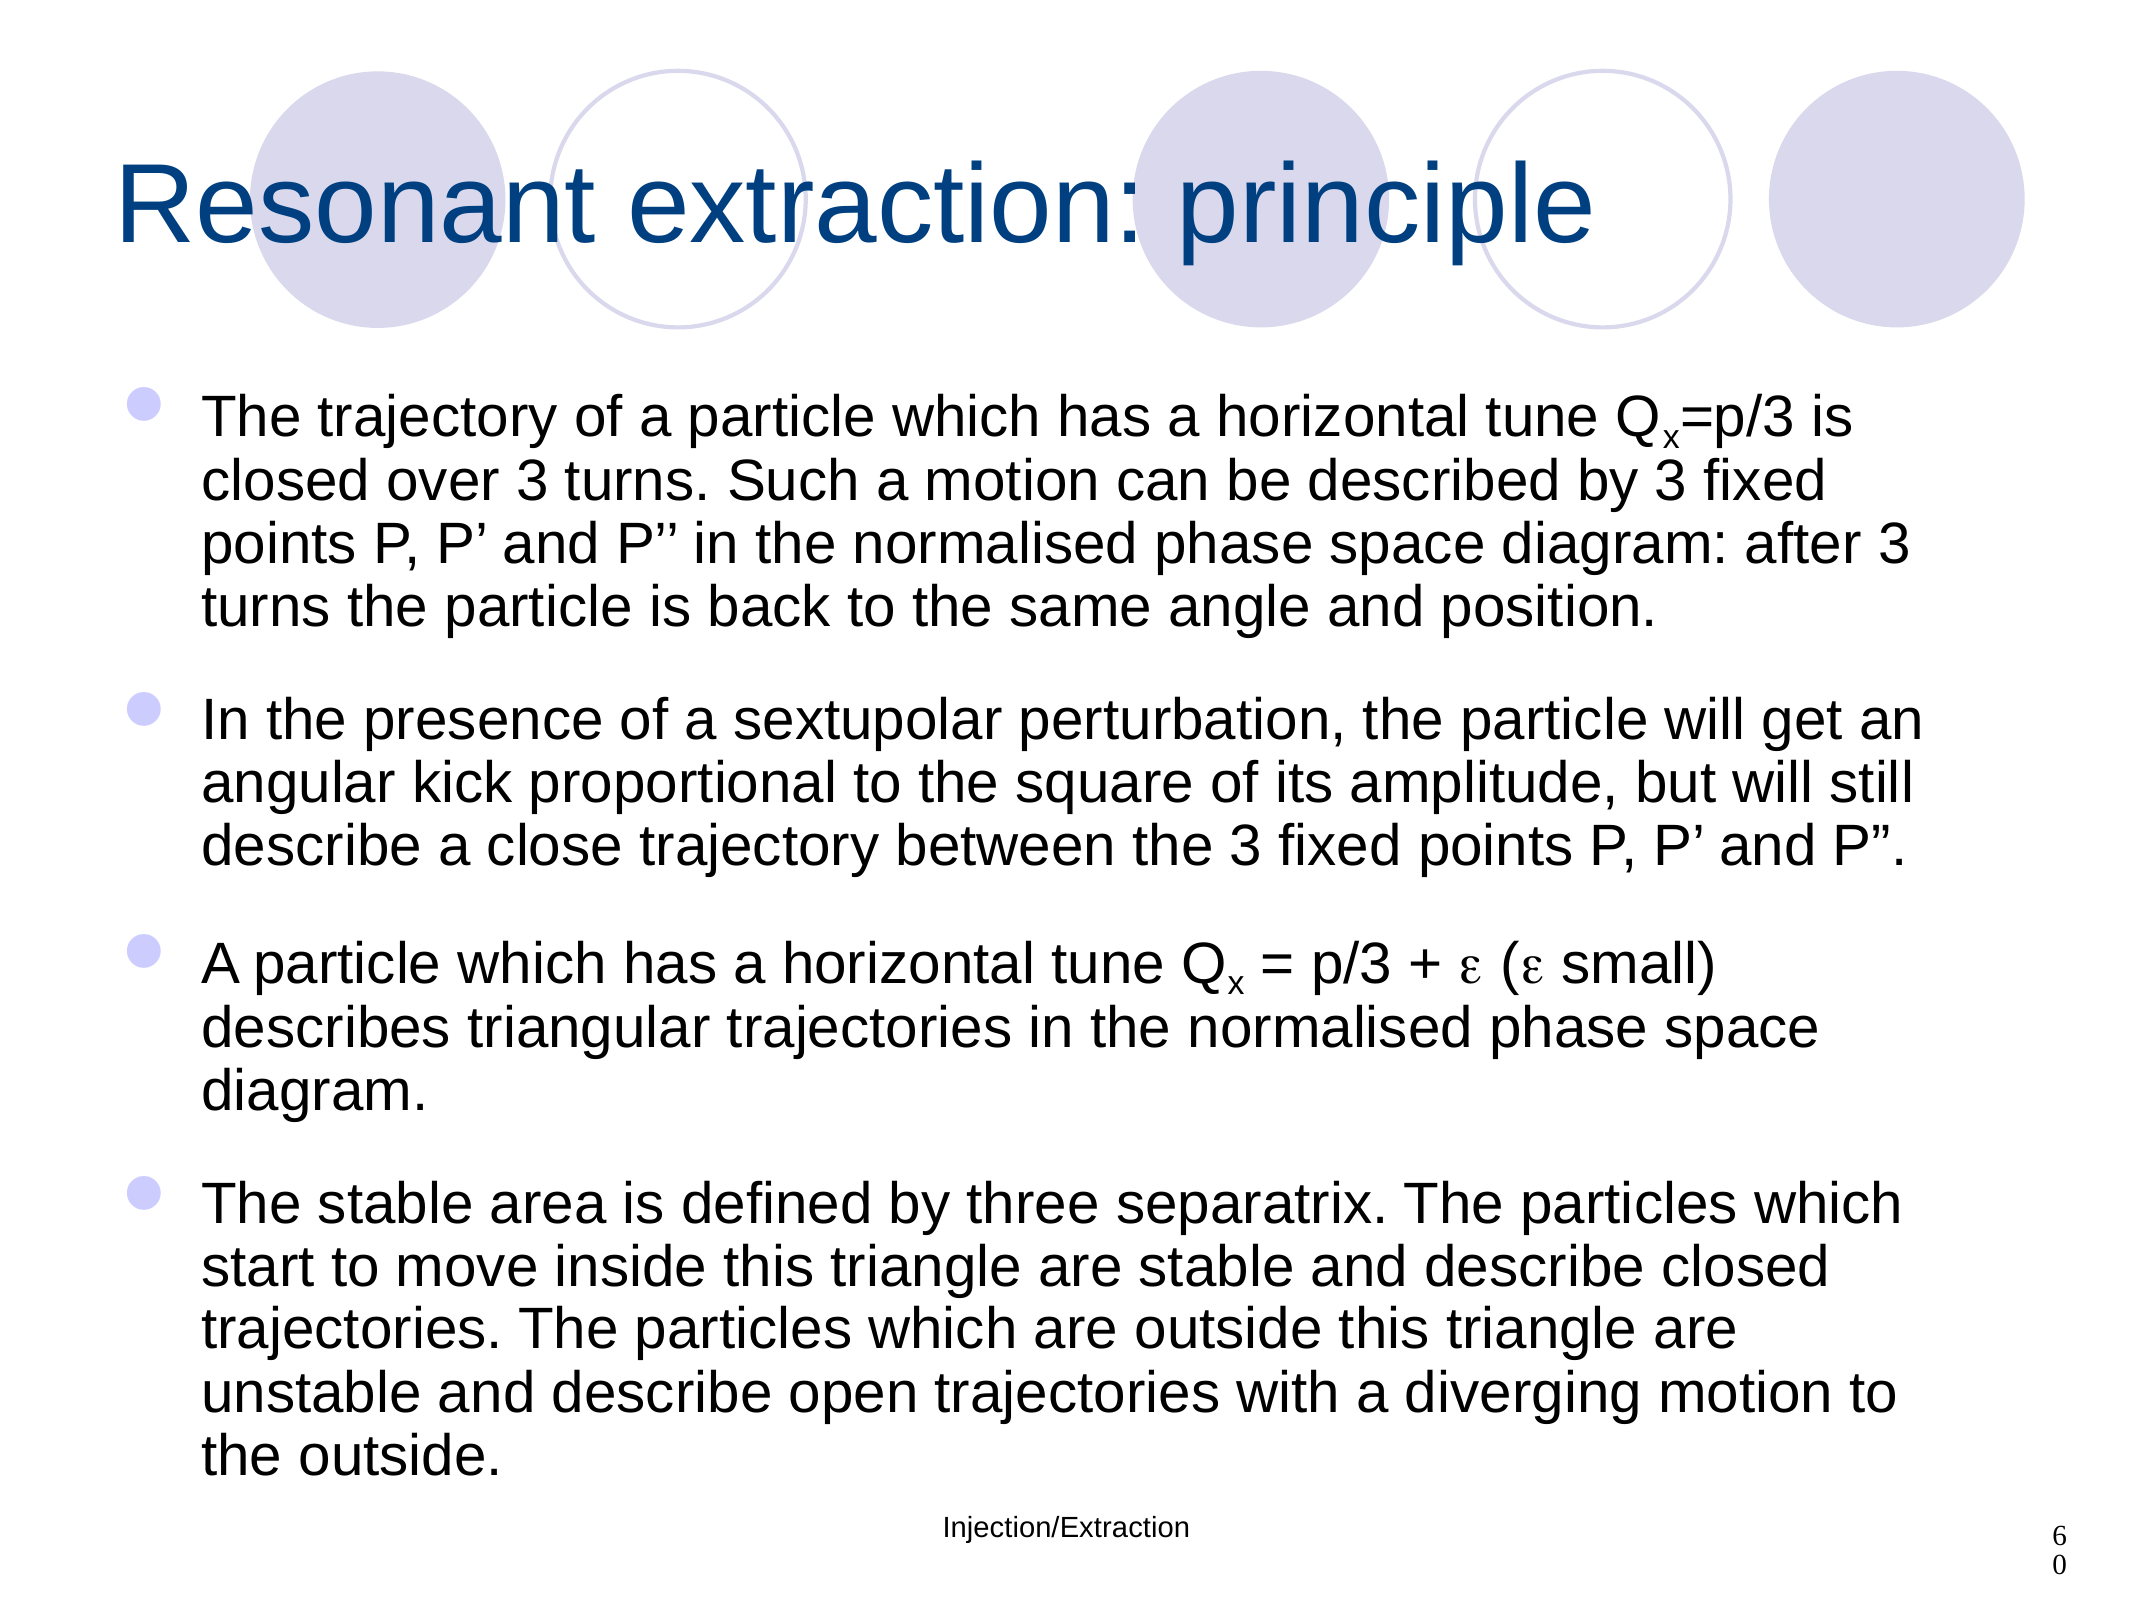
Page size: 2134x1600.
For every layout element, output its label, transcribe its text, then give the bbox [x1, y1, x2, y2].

title Resonant extraction: principle [106, 21, 2028, 372]
list The trajectory of a particle which has a horizontal tune Qx=p/3 is closed over 3 turns. Such a motion can be described by 3 fixed points P, P’ and P’’ in the normalised phase space diagram: after 3 turns the particle is back to the same angle and position. In the presence of a sextupolar perturbation, the particle will get an angular kick proportional to the square of its amplitude, but will still describe a close trajectory between the 3 fixed points P, P’ and P”. A particle which has a horizontal tune Qx = p/3 +  ( small) describes triangular trajectories in the normalised phase space diagram. The stable area is defined by three separatrix. The particles which start to move inside this triangle are stable and describe closed trajectories. The particles which are outside this triangle are unstable and describe open trajectories with a diverging motion to the outside. [106, 372, 2028, 1600]
